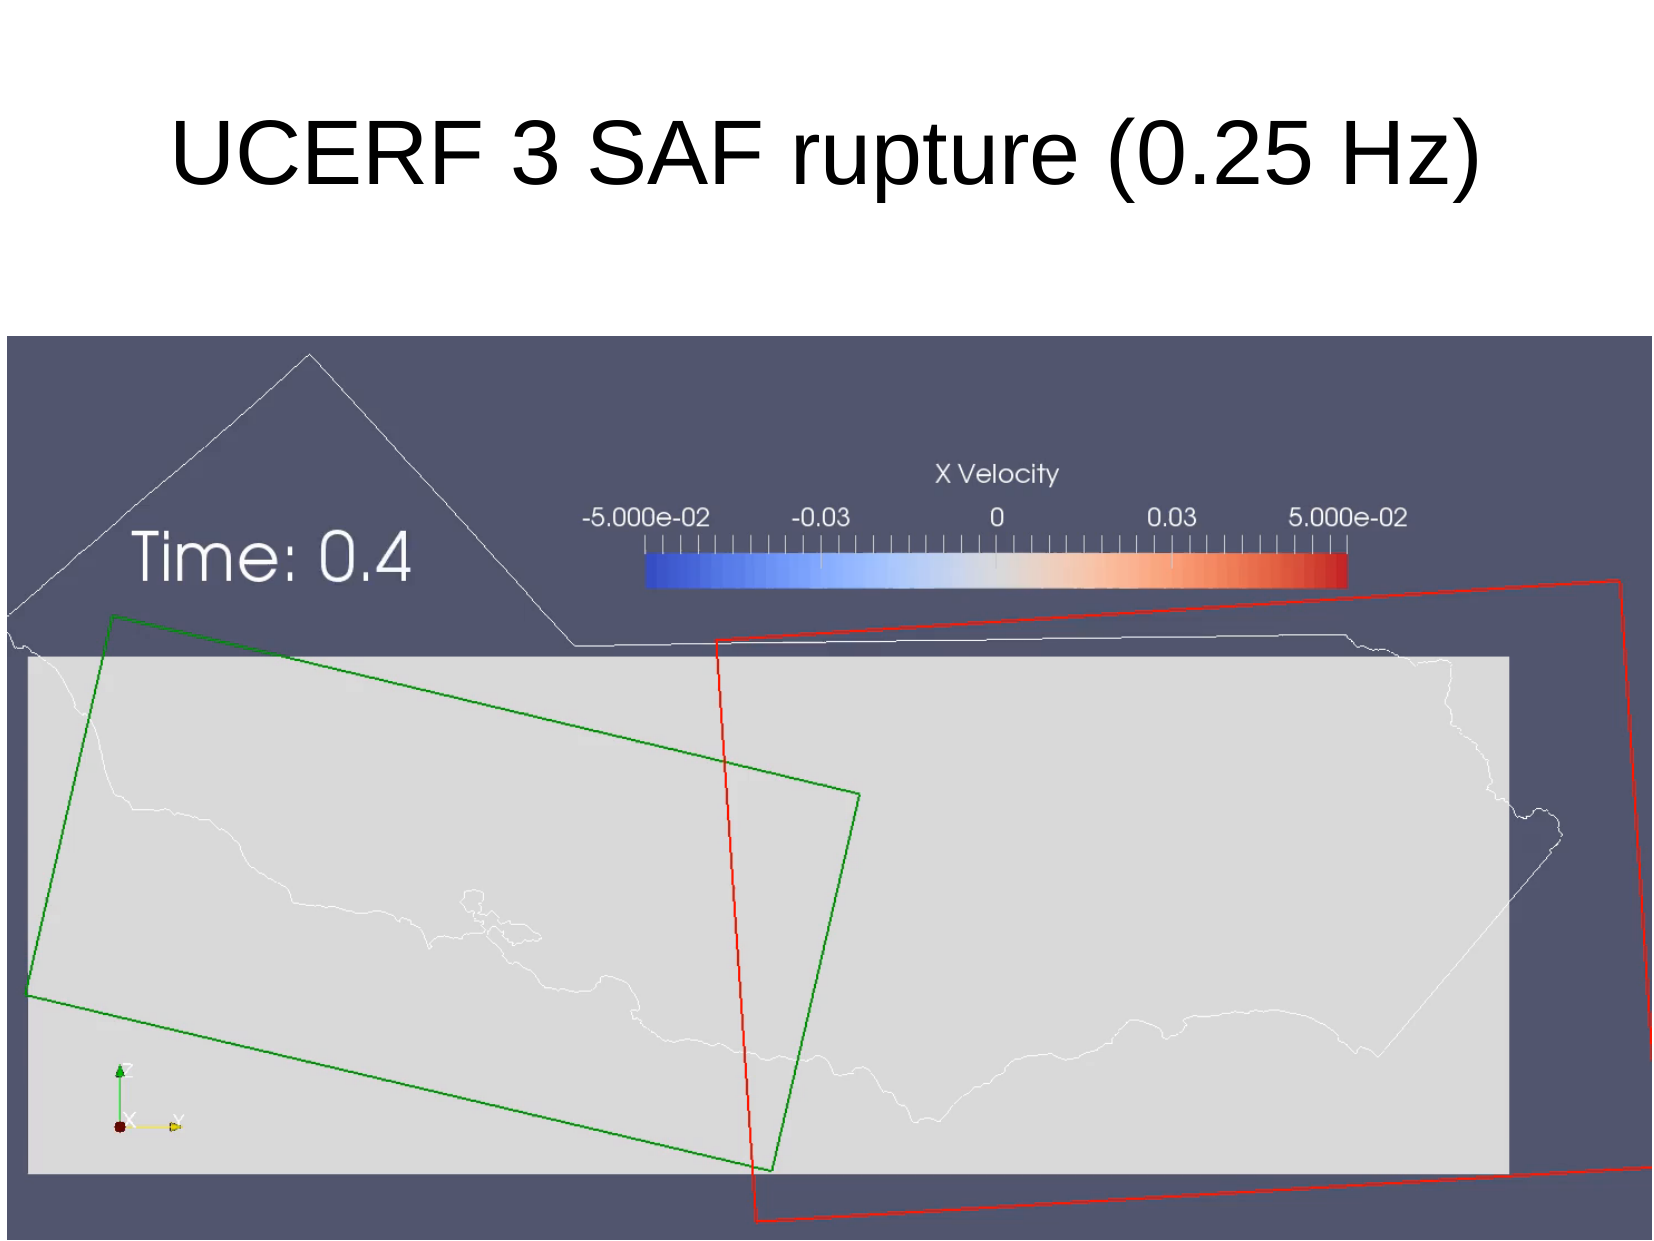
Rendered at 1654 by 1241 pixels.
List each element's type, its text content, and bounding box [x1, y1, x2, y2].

text_box [6, 335, 1652, 1241]
title UCERF 3 SAF rupture (0.25 Hz) [82, 49, 1571, 257]
